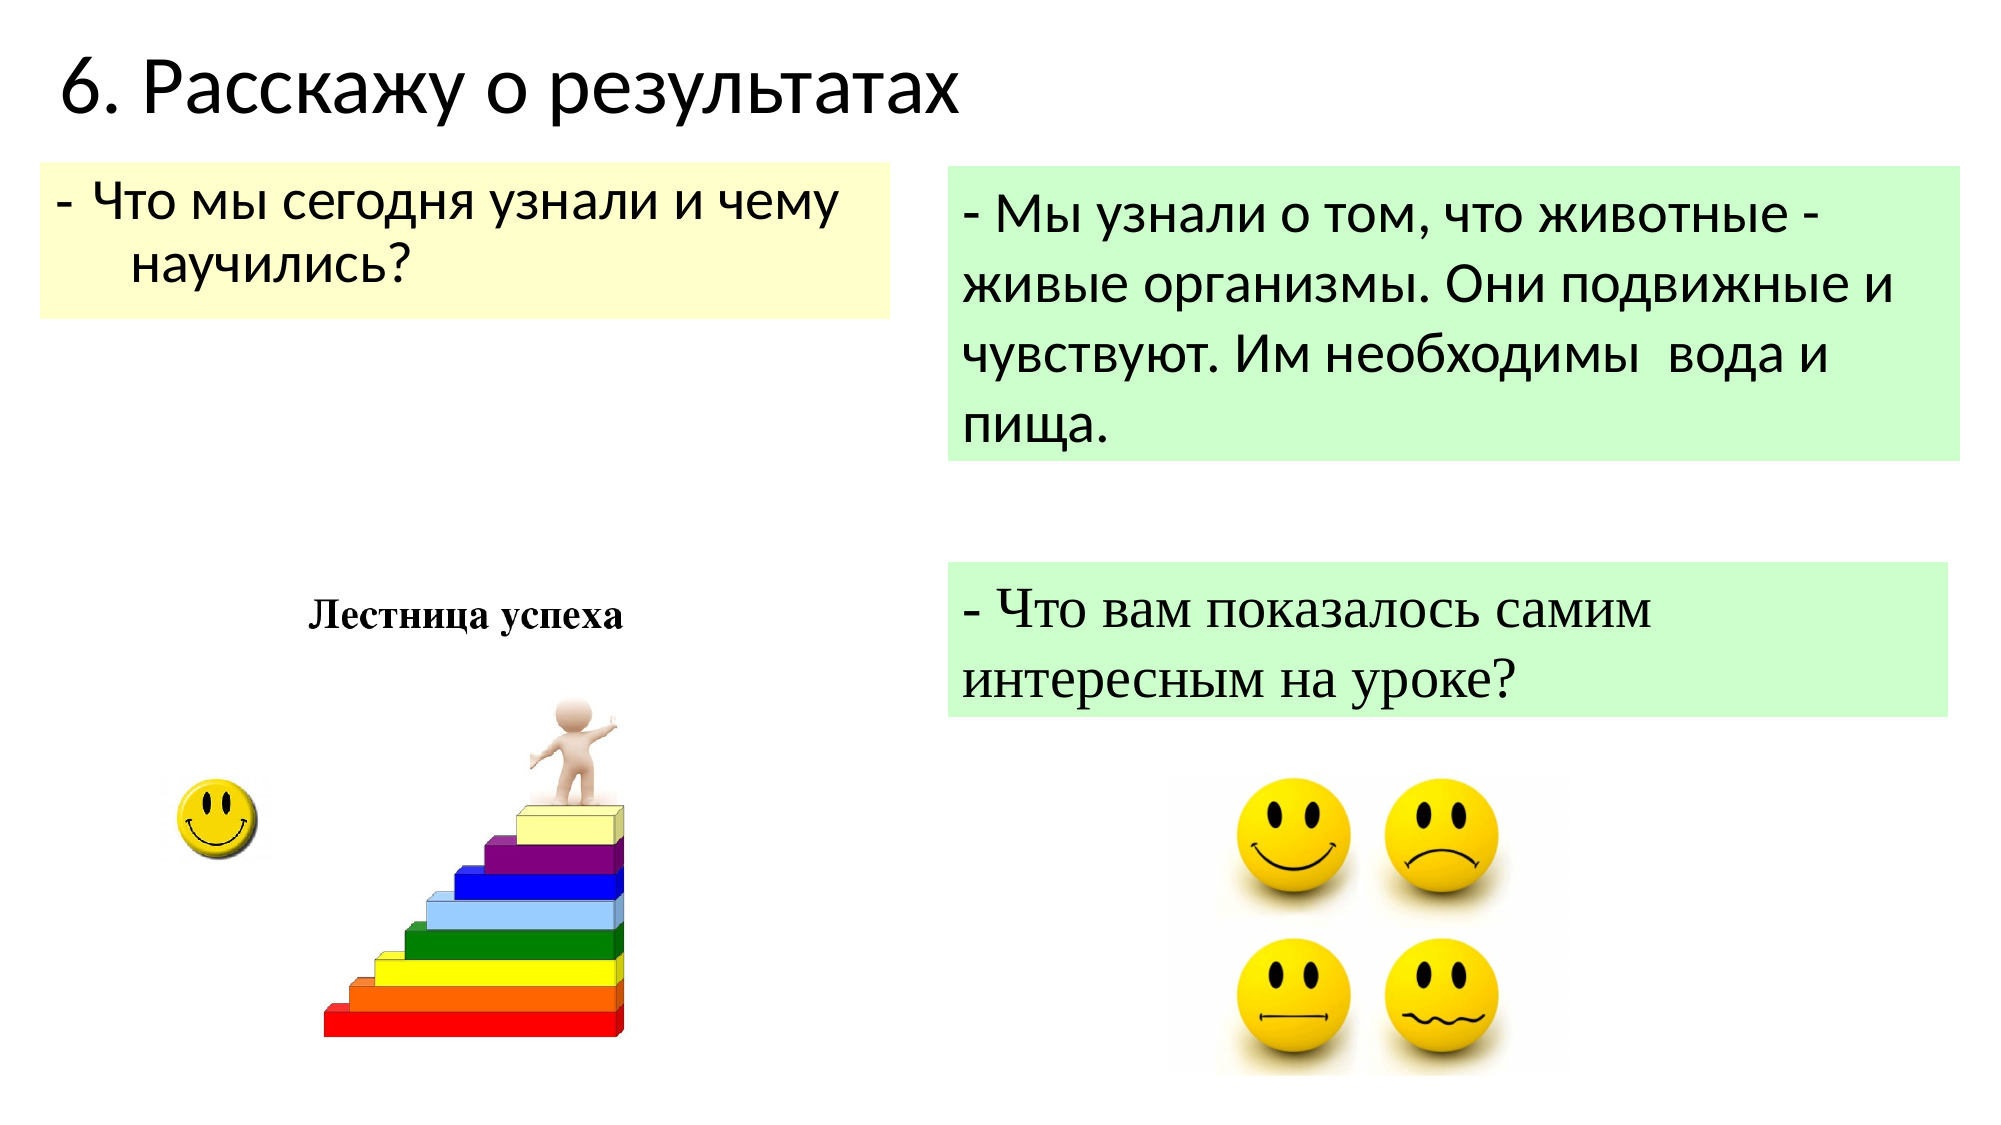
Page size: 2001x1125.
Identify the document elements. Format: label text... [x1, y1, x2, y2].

text_box Что мы сегодня узнали и чему научились? [40, 162, 891, 319]
text_box - Что вам показалось самим интересным на уроке? [948, 562, 1948, 717]
text_box Мы узнали о том, что животные - живые организмы. Они подвижные и чувствуют. Им необходимы вода и пища. [948, 166, 1960, 461]
picture [1164, 770, 1572, 1076]
title 6. Расскажу о результатах [44, 27, 1770, 147]
picture [123, 562, 808, 1076]
